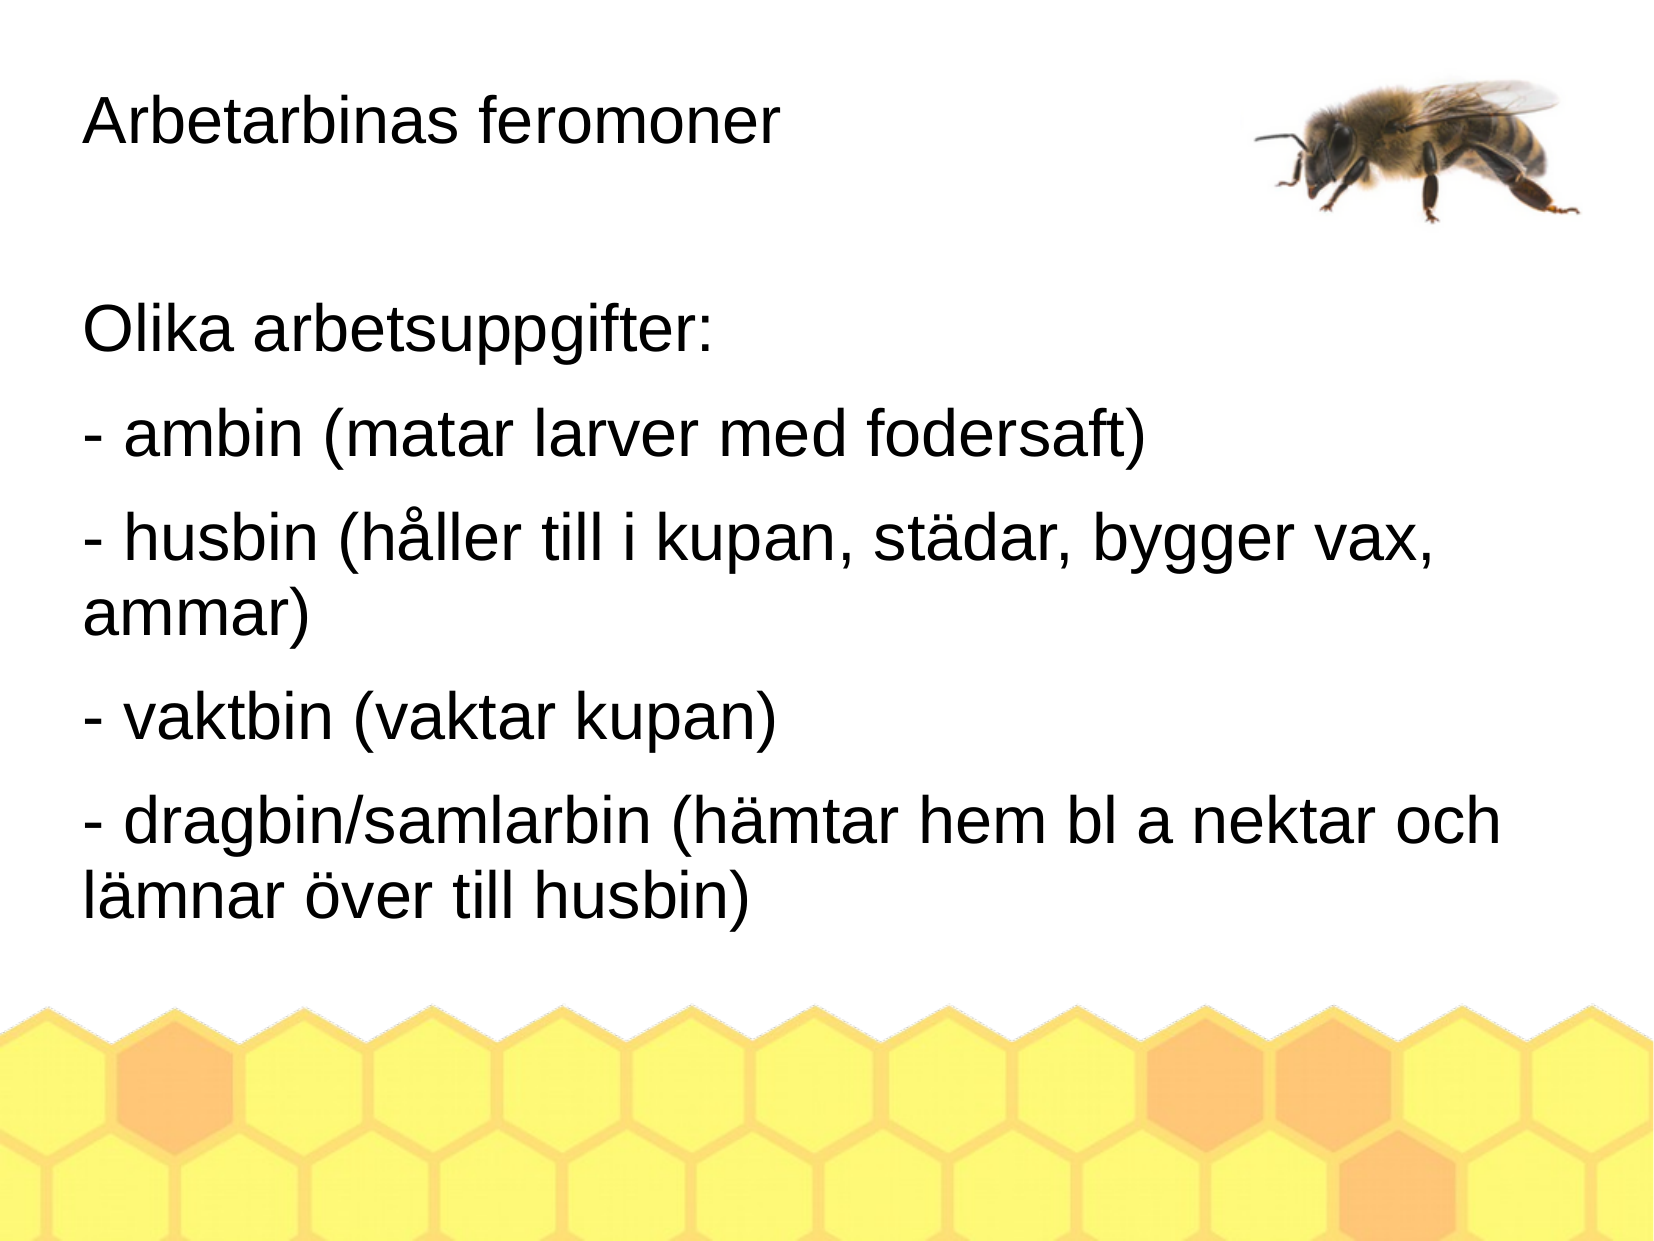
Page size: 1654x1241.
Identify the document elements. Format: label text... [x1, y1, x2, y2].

list Arbetarbinas feromoner Olika arbetsuppgifter: - ambin (matar larver med fodersaft) - husbin (håller till i kupan, städar, bygger vax, ammar) - vaktbin (vaktar kupan) - dragbin/samlarbin (hämtar hem bl a nektar och lämnar över till husbin) [82, 82, 1571, 1010]
picture [0, 1001, 1654, 1241]
picture [1240, 57, 1619, 249]
